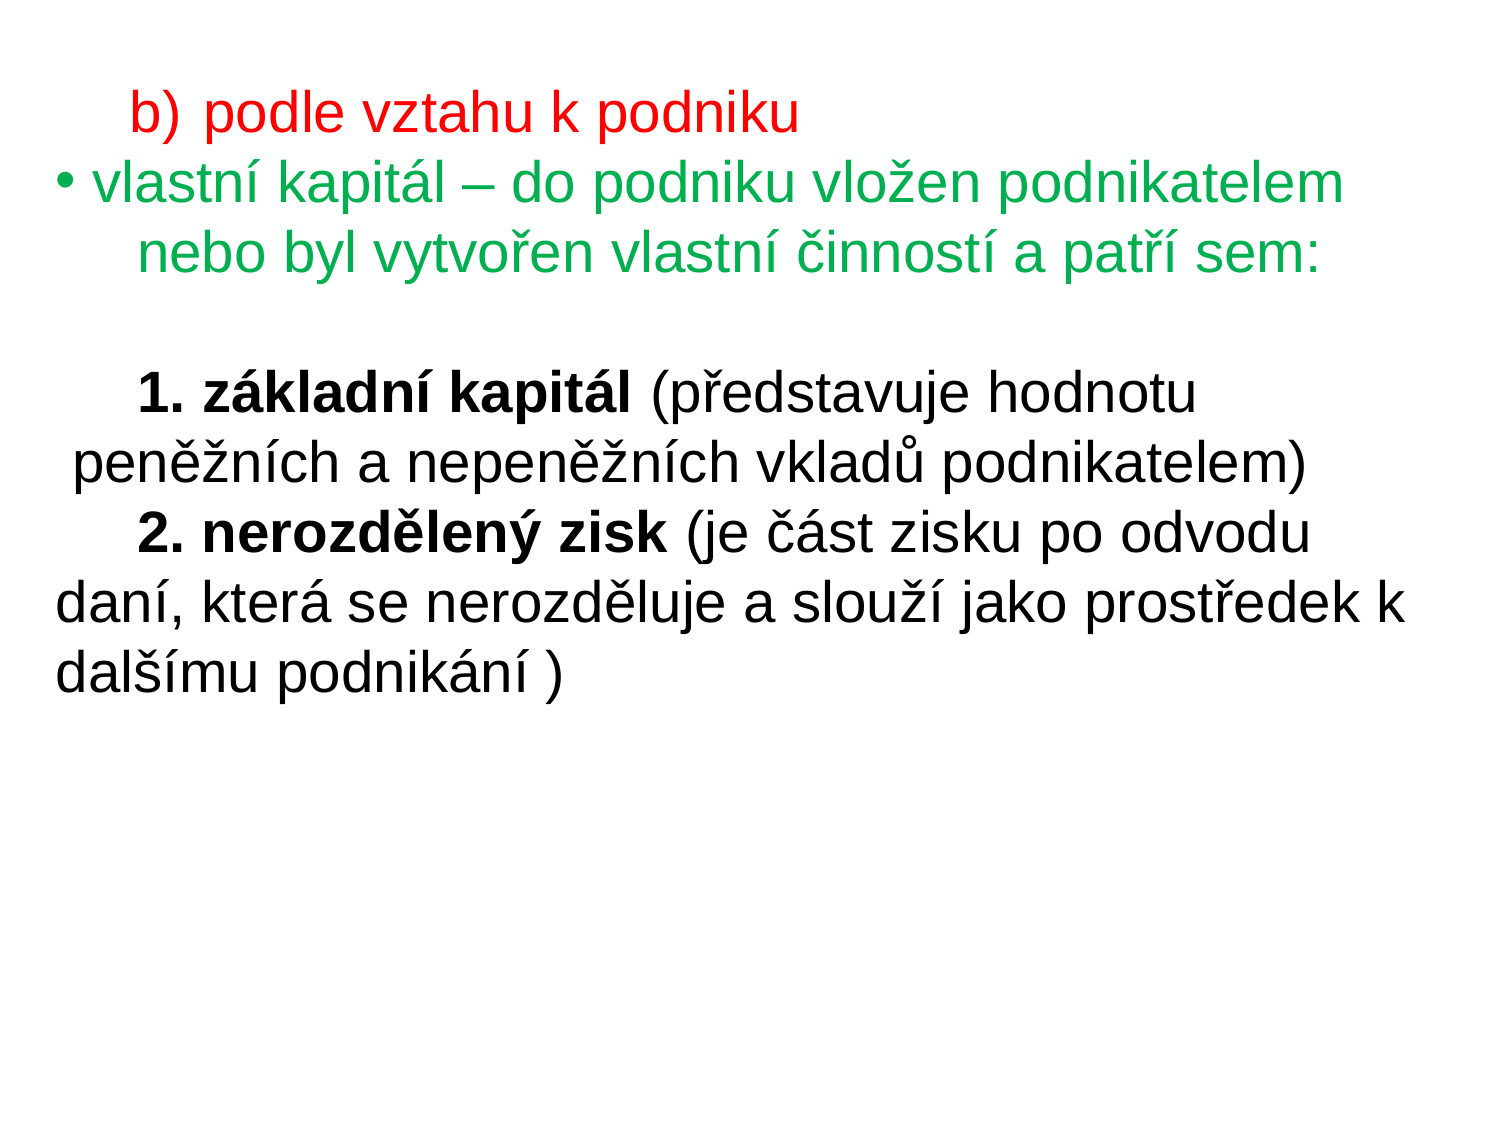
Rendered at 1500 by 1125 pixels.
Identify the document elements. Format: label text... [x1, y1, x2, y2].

text_box b) podle vztahu k podniku vlastní kapitál – do podniku vložen podnikatelem nebo byl vytvořen vlastní činností a patří sem: 1. základní kapitál (představuje hodnotu peněžních a nepeněžních vkladů podnikatelem) 2. nerozdělený zisk (je část zisku po odvodu daní, která se nerozděluje a slouží jako prostředek k dalšímu podnikání ) [41, 66, 1471, 712]
